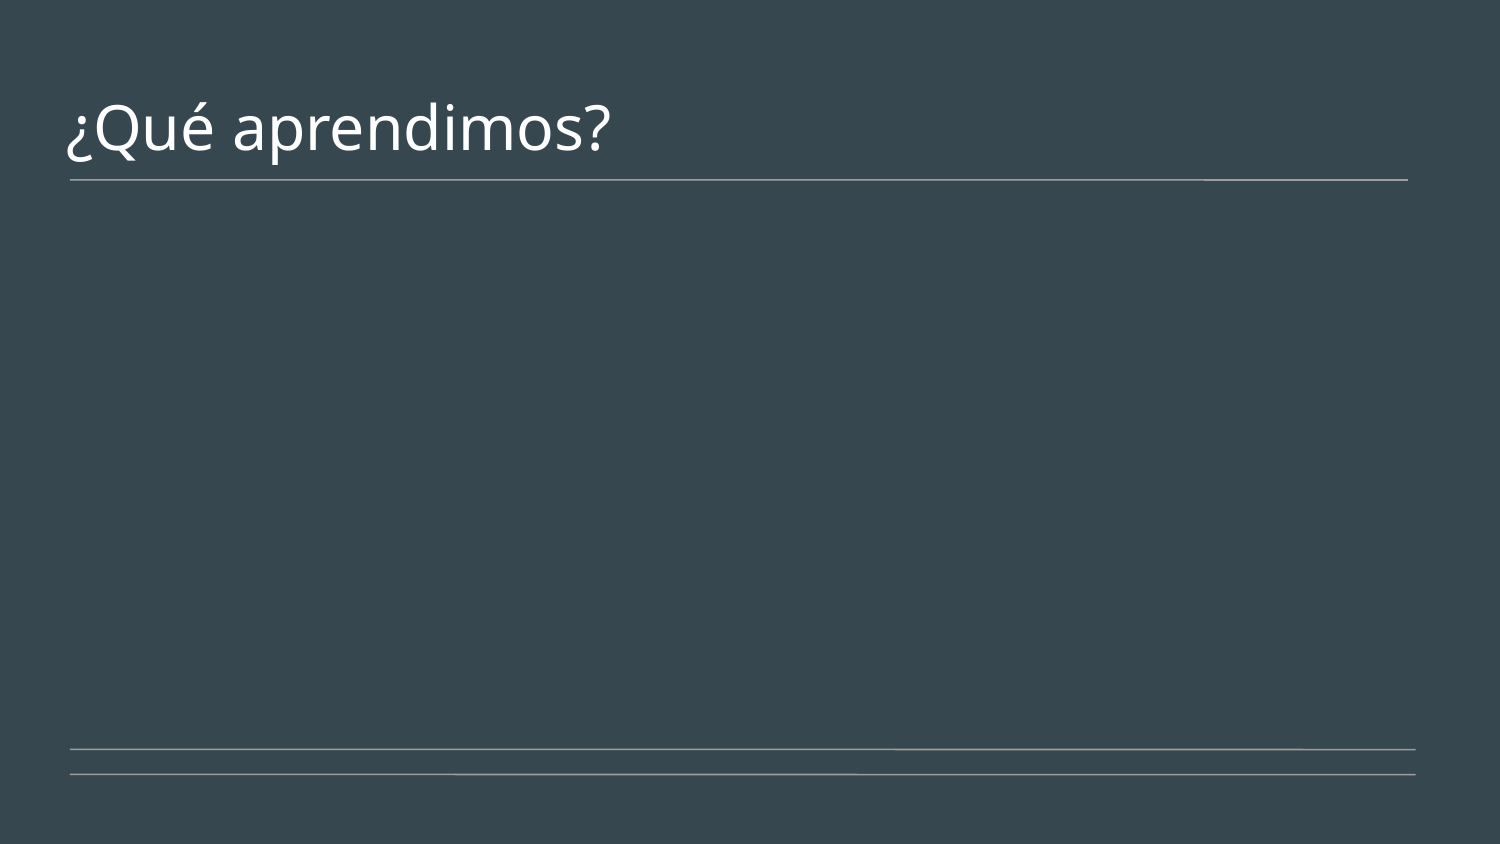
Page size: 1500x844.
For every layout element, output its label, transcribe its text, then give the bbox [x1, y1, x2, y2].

title ¿Qué aprendimos? [51, 72, 1449, 167]
